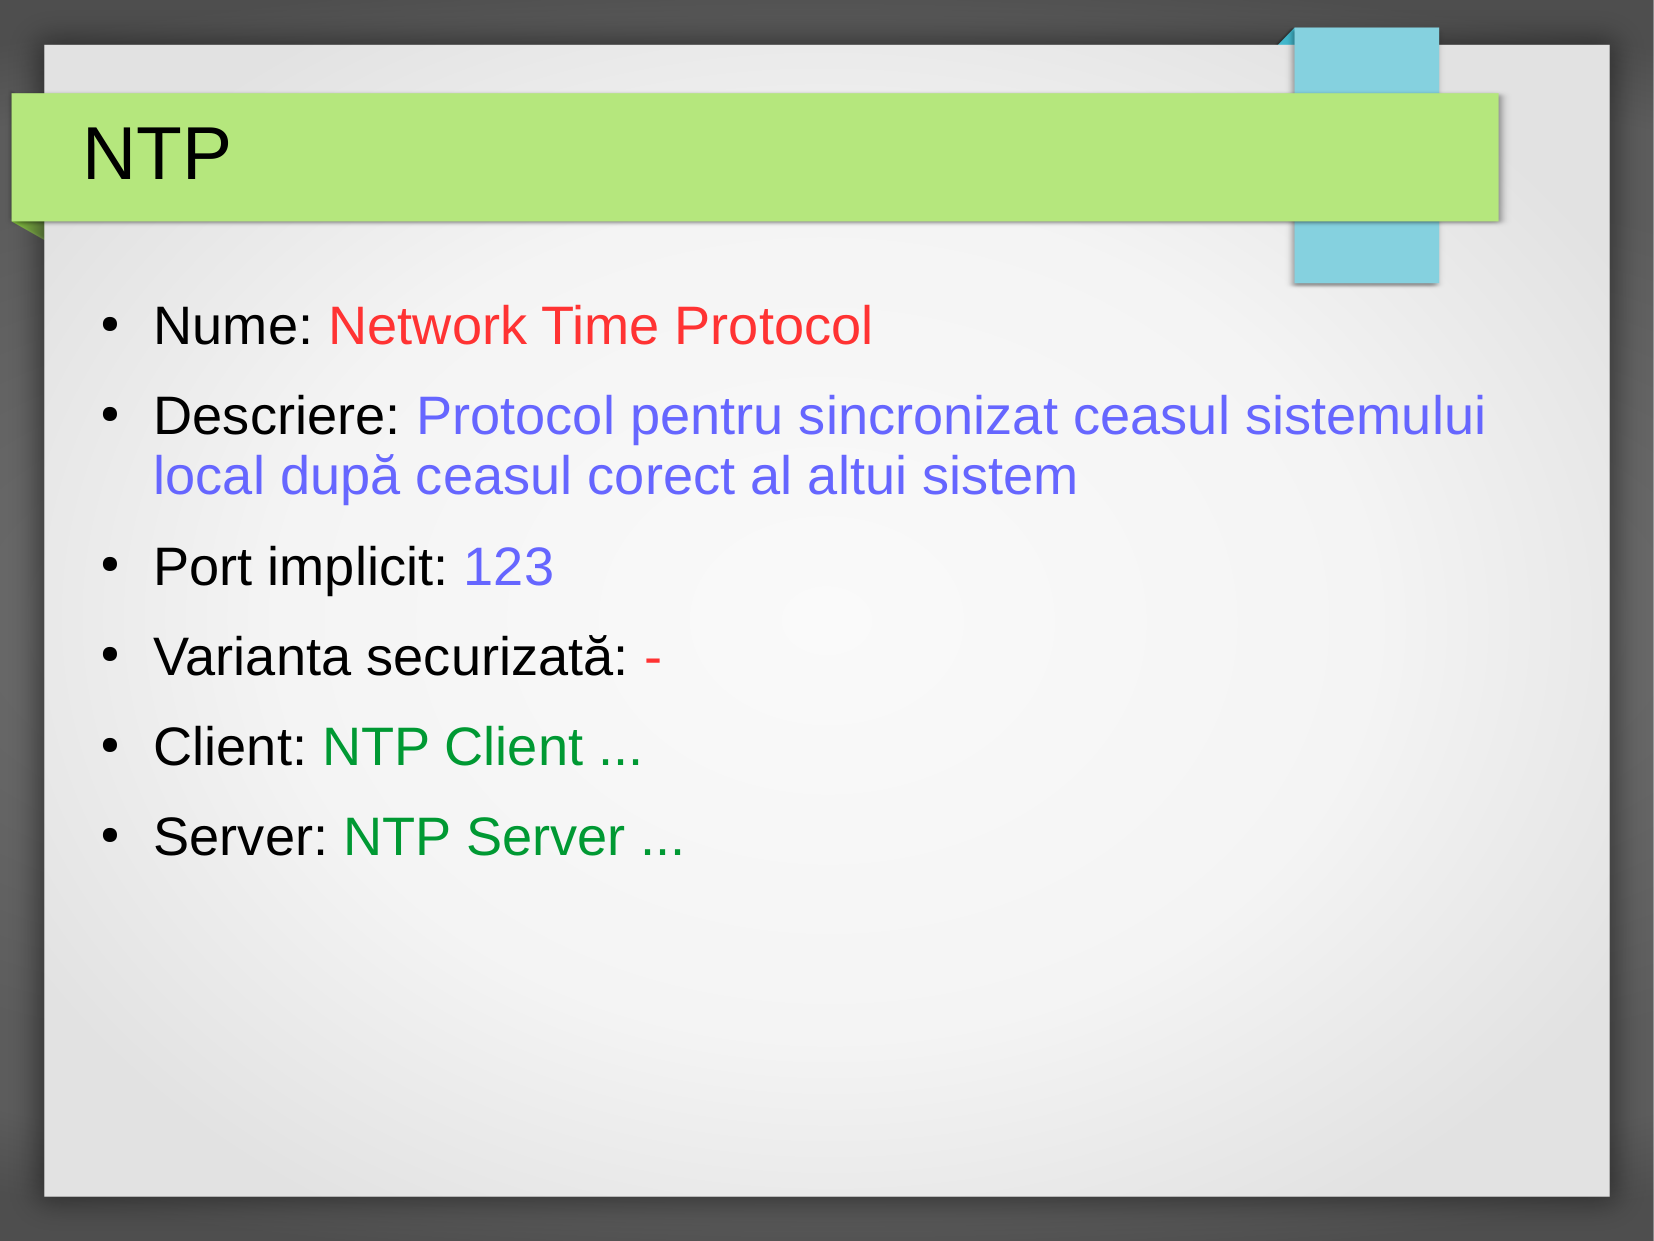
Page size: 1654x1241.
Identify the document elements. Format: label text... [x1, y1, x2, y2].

list Nume: Network Time Protocol Descriere: Protocol pentru sincronizat ceasul sistemului local după ceasul corect al altui sistem Port implicit: 123 Varianta securizată: - Client: NTP Client ... Server: NTP Server ... [82, 295, 1571, 1015]
title NTP [82, 94, 1264, 213]
picture [0, 0, 1654, 1241]
